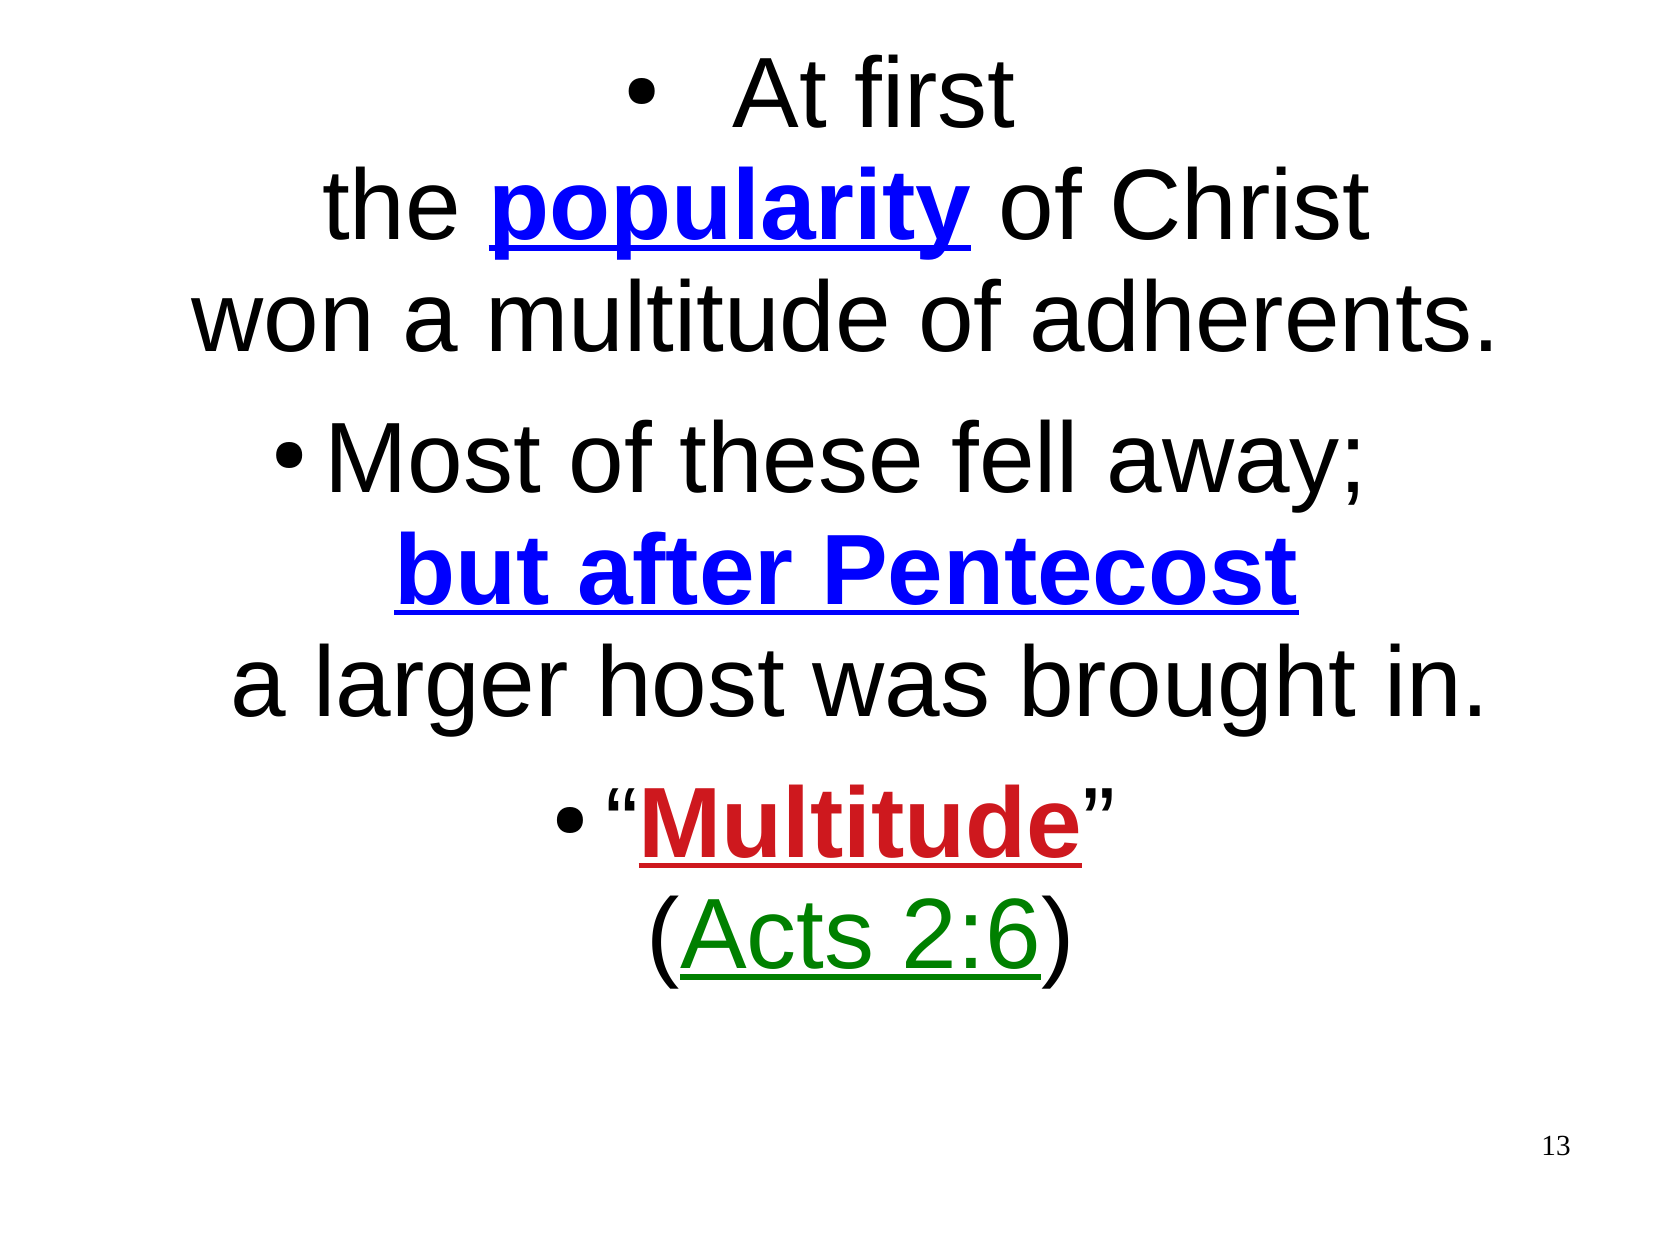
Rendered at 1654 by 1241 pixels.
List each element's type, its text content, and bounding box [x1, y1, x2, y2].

list At first the popularity of Christ won a multitude of adherents. Most of these fell away; but after Pentecost a larger host was brought in. “Multitude” (Acts 2:6) [37, 37, 1613, 1238]
